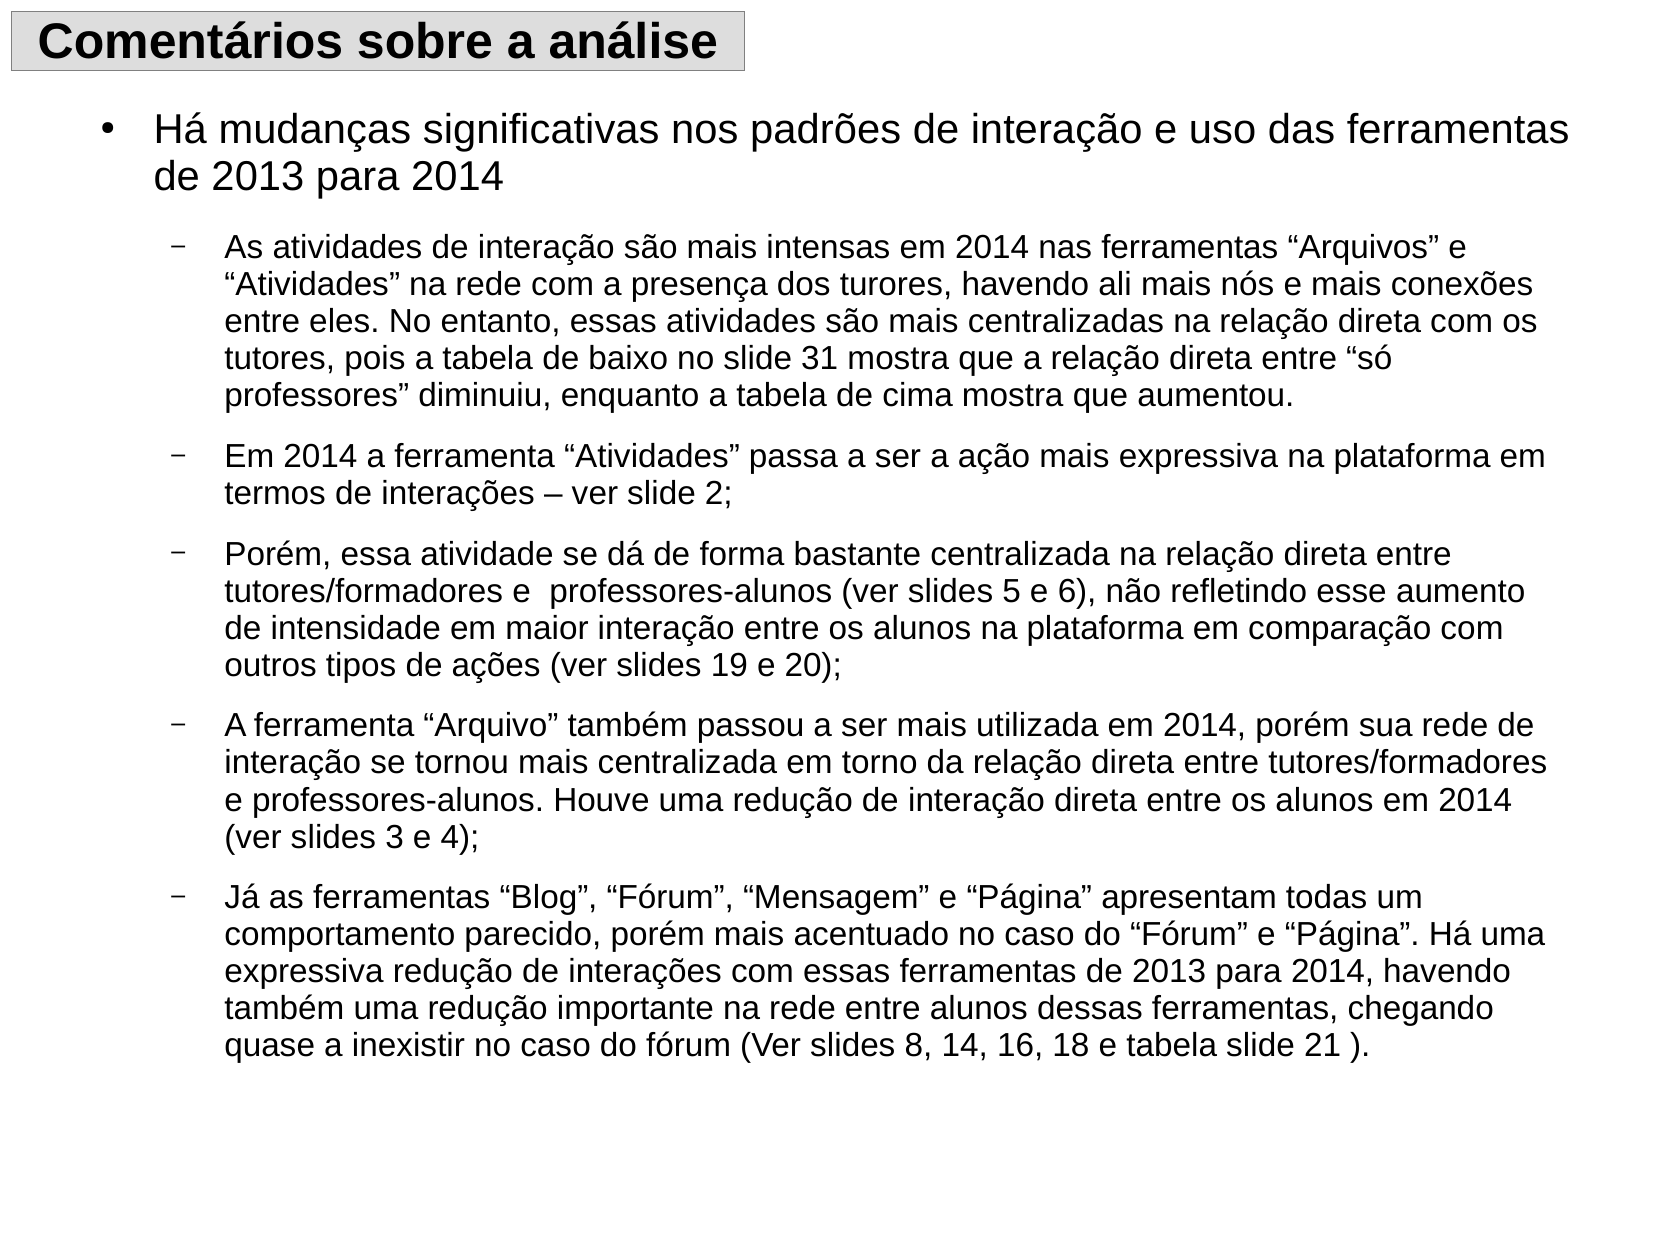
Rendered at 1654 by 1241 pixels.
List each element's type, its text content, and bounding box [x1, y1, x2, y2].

list Há mudanças significativas nos padrões de interação e uso das ferramentas de 2013 para 2014 As atividades de interação são mais intensas em 2014 nas ferramentas “Arquivos” e “Atividades” na rede com a presença dos turores, havendo ali mais nós e mais conexões entre eles. No entanto, essas atividades são mais centralizadas na relação direta com os tutores, pois a tabela de baixo no slide 31 mostra que a relação direta entre “só professores” diminuiu, enquanto a tabela de cima mostra que aumentou. Em 2014 a ferramenta “Atividades” passa a ser a ação mais expressiva na plataforma em termos de interações – ver slide 2; Porém, essa atividade se dá de forma bastante centralizada na relação direta entre tutores/formadores e professores-alunos (ver slides 5 e 6), não refletindo esse aumento de intensidade em maior interação entre os alunos na plataforma em comparação com outros tipos de ações (ver slides 19 e 20); A ferramenta “Arquivo” também passou a ser mais utilizada em 2014, porém sua rede de interação se tornou mais centralizada em torno da relação direta entre tutores/formadores e professores-alunos. Houve uma redução de interação direta entre os alunos em 2014 (ver slides 3 e 4); Já as ferramentas “Blog”, “Fórum”, “Mensagem” e “Página” apresentam todas um comportamento parecido, porém mais acentuado no caso do “Fórum” e “Página”. Há uma expressiva redução de interações com essas ferramentas de 2013 para 2014, havendo também uma redução importante na rede entre alunos dessas ferramentas, chegando quase a inexistir no caso do fórum (Ver slides 8, 14, 16, 18 e tabela slide 21 ). [82, 106, 1571, 1109]
text_box Comentários sobre a análise [11, 11, 745, 71]
